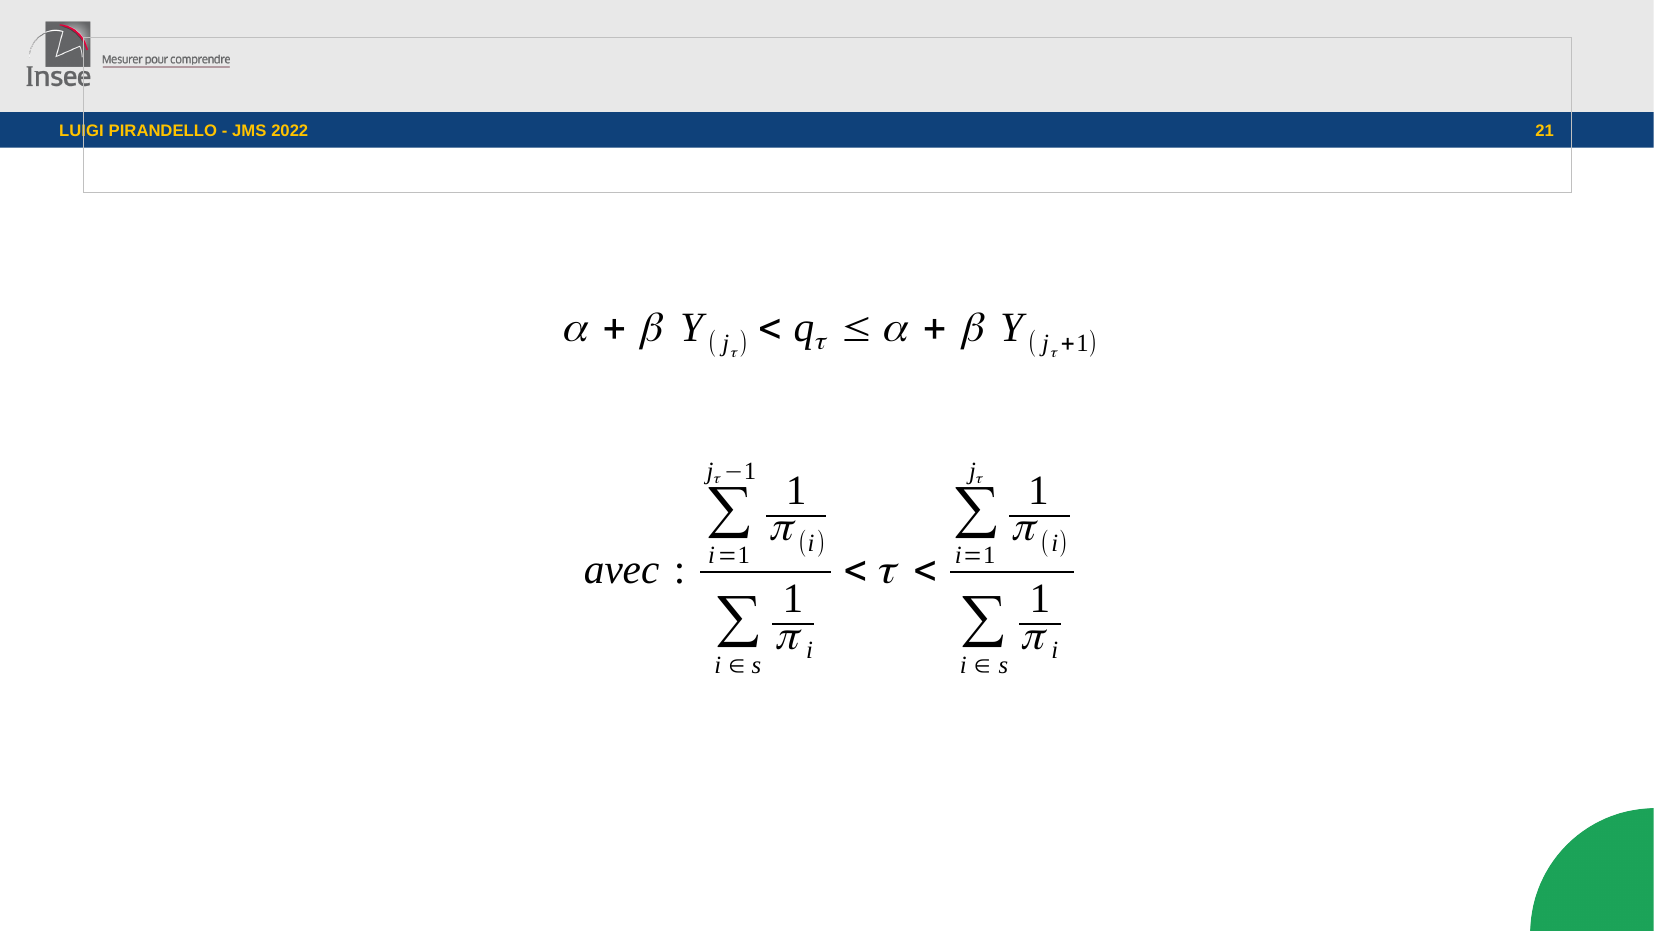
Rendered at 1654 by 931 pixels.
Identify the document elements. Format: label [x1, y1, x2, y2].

picture [84, 38, 230, 89]
picture [1530, 808, 1654, 931]
picture [23, 0, 230, 89]
chart [554, 304, 1104, 679]
